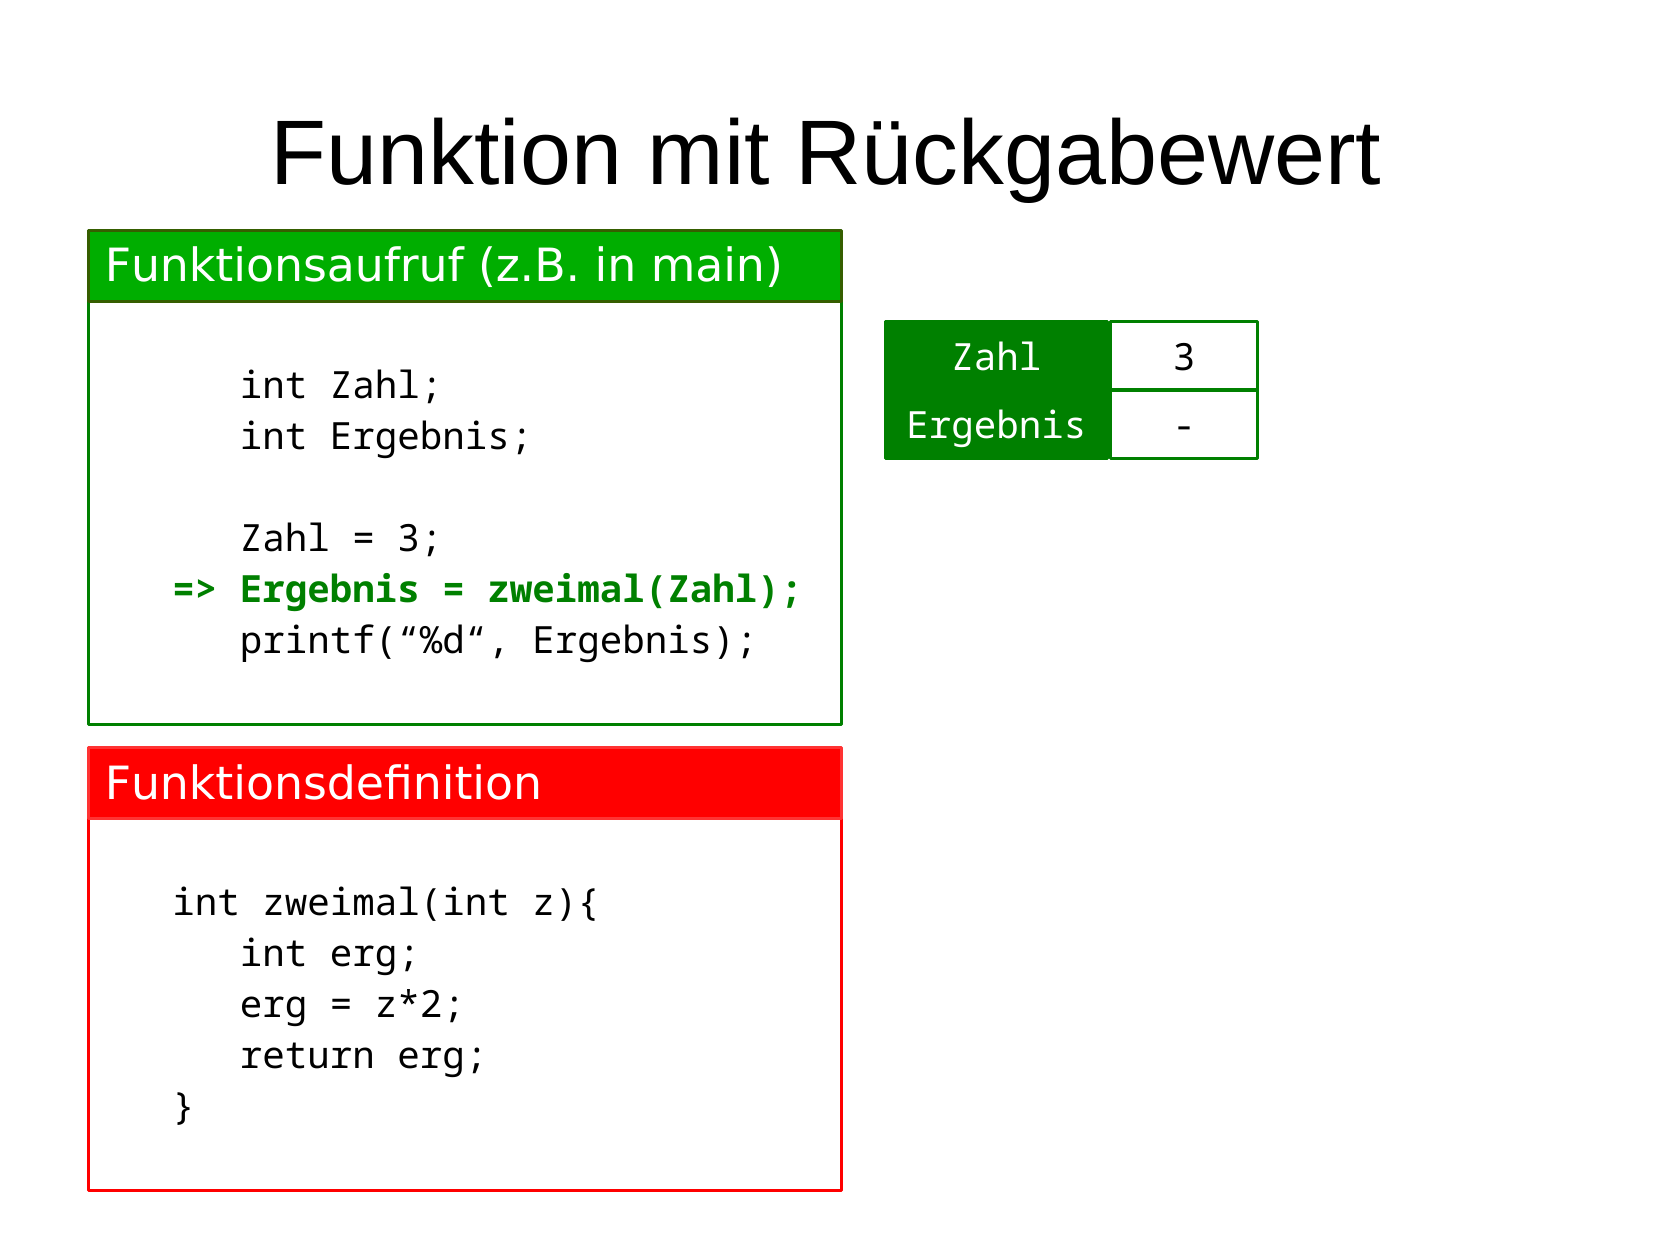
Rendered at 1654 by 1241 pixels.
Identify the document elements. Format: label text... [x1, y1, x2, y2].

text_box - [1110, 389, 1258, 452]
text_box Funktionsaufruf (z.B. in main) [88, 257, 842, 302]
text_box 3 [1110, 321, 1258, 384]
text_box Zahl [885, 321, 1108, 384]
text_box Ergebnis [885, 389, 1108, 452]
text_box int Zahl; int Ergebnis; Zahl = 3; => Ergebnis = zweimal(Zahl); printf(“%d“, Ergebnis); [88, 303, 842, 665]
text_box int zweimal(int z){ int erg; erg = z*2; return erg; } [88, 820, 842, 1139]
text_box Funktionsdefinition [88, 747, 842, 819]
title Funktion mit Rückgabewert [82, 49, 1571, 257]
